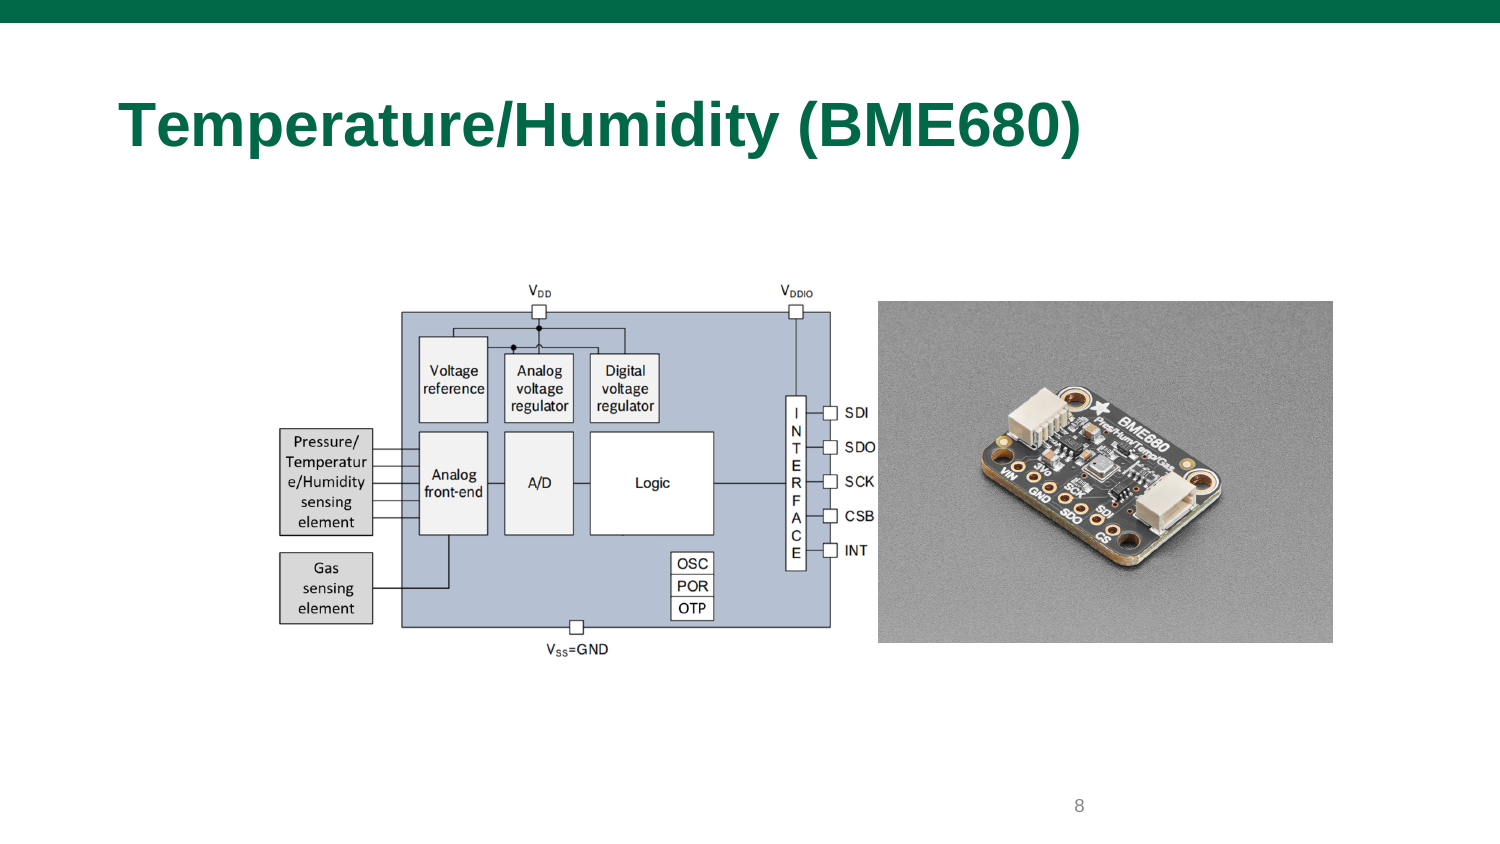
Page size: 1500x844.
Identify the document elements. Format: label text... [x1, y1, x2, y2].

picture [272, 278, 1333, 661]
title Temperature/Humidity (BME680) [103, 44, 1397, 209]
slide_number [1059, 782, 1397, 827]
